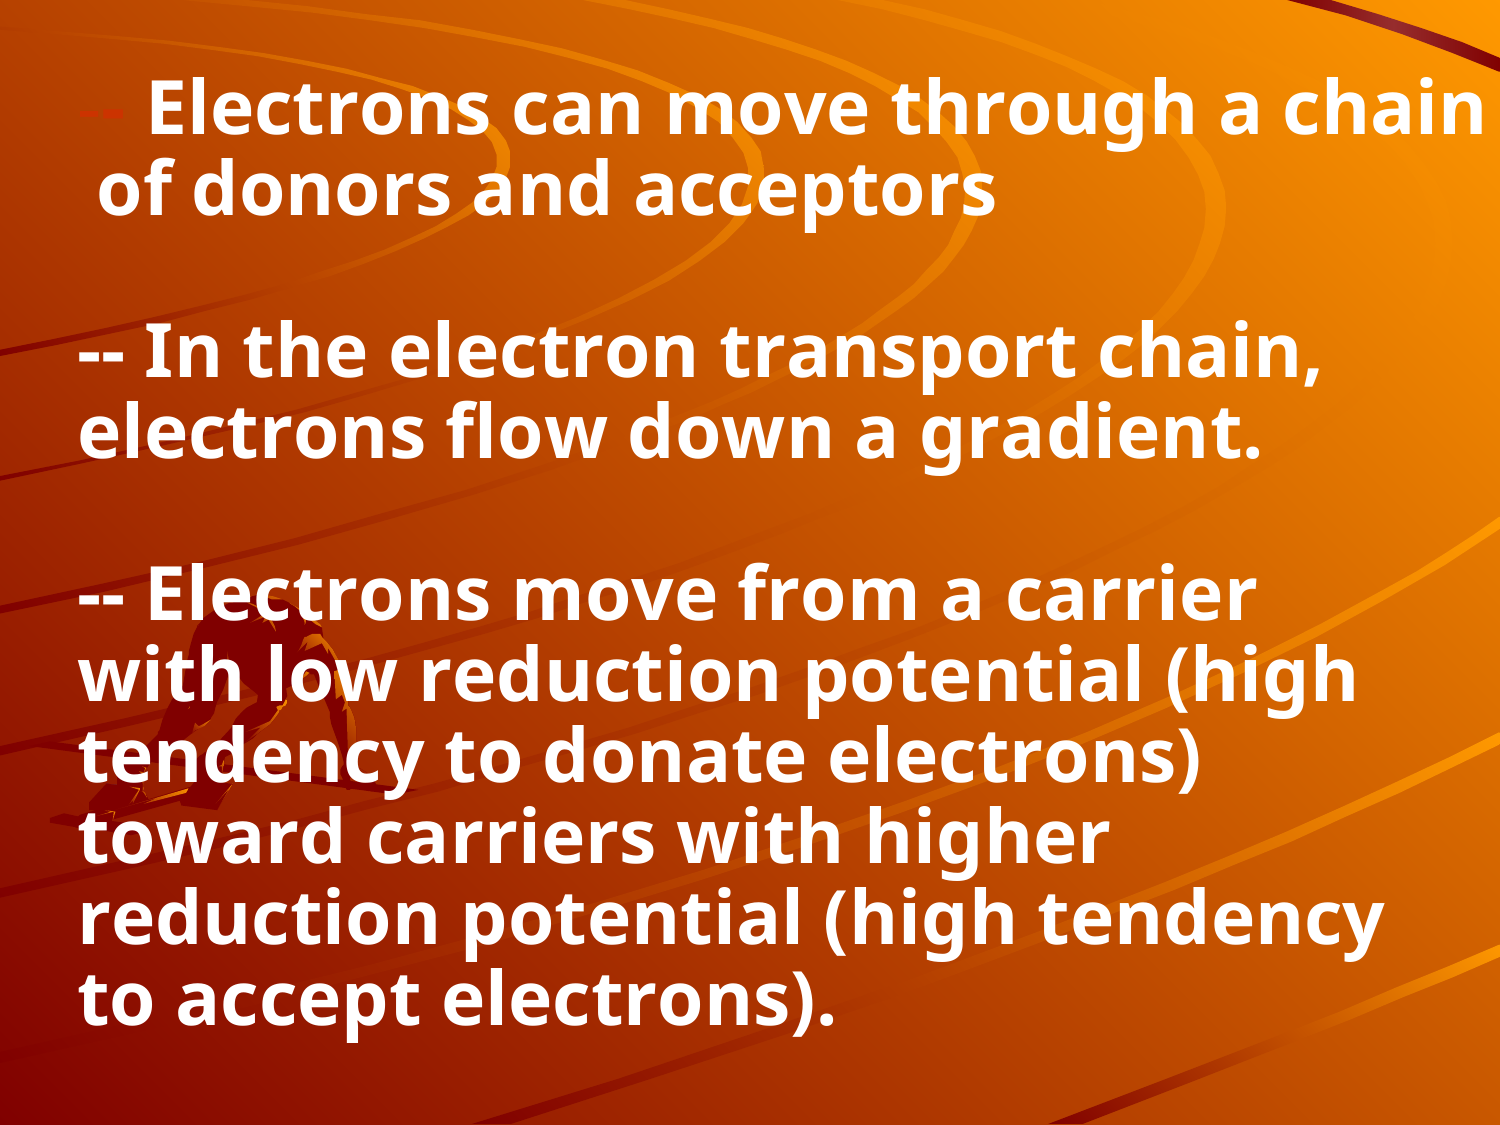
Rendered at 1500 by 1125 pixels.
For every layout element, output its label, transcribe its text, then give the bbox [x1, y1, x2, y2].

text_box -- Electrons can move through a chain of donors and acceptors -- In the electron transport chain, electrons flow down a gradient. -- Electrons move from a carrier with low reduction potential (high tendency to donate electrons) toward carriers with higher reduction potential (high tendency to accept electrons). [62, 62, 1500, 1050]
